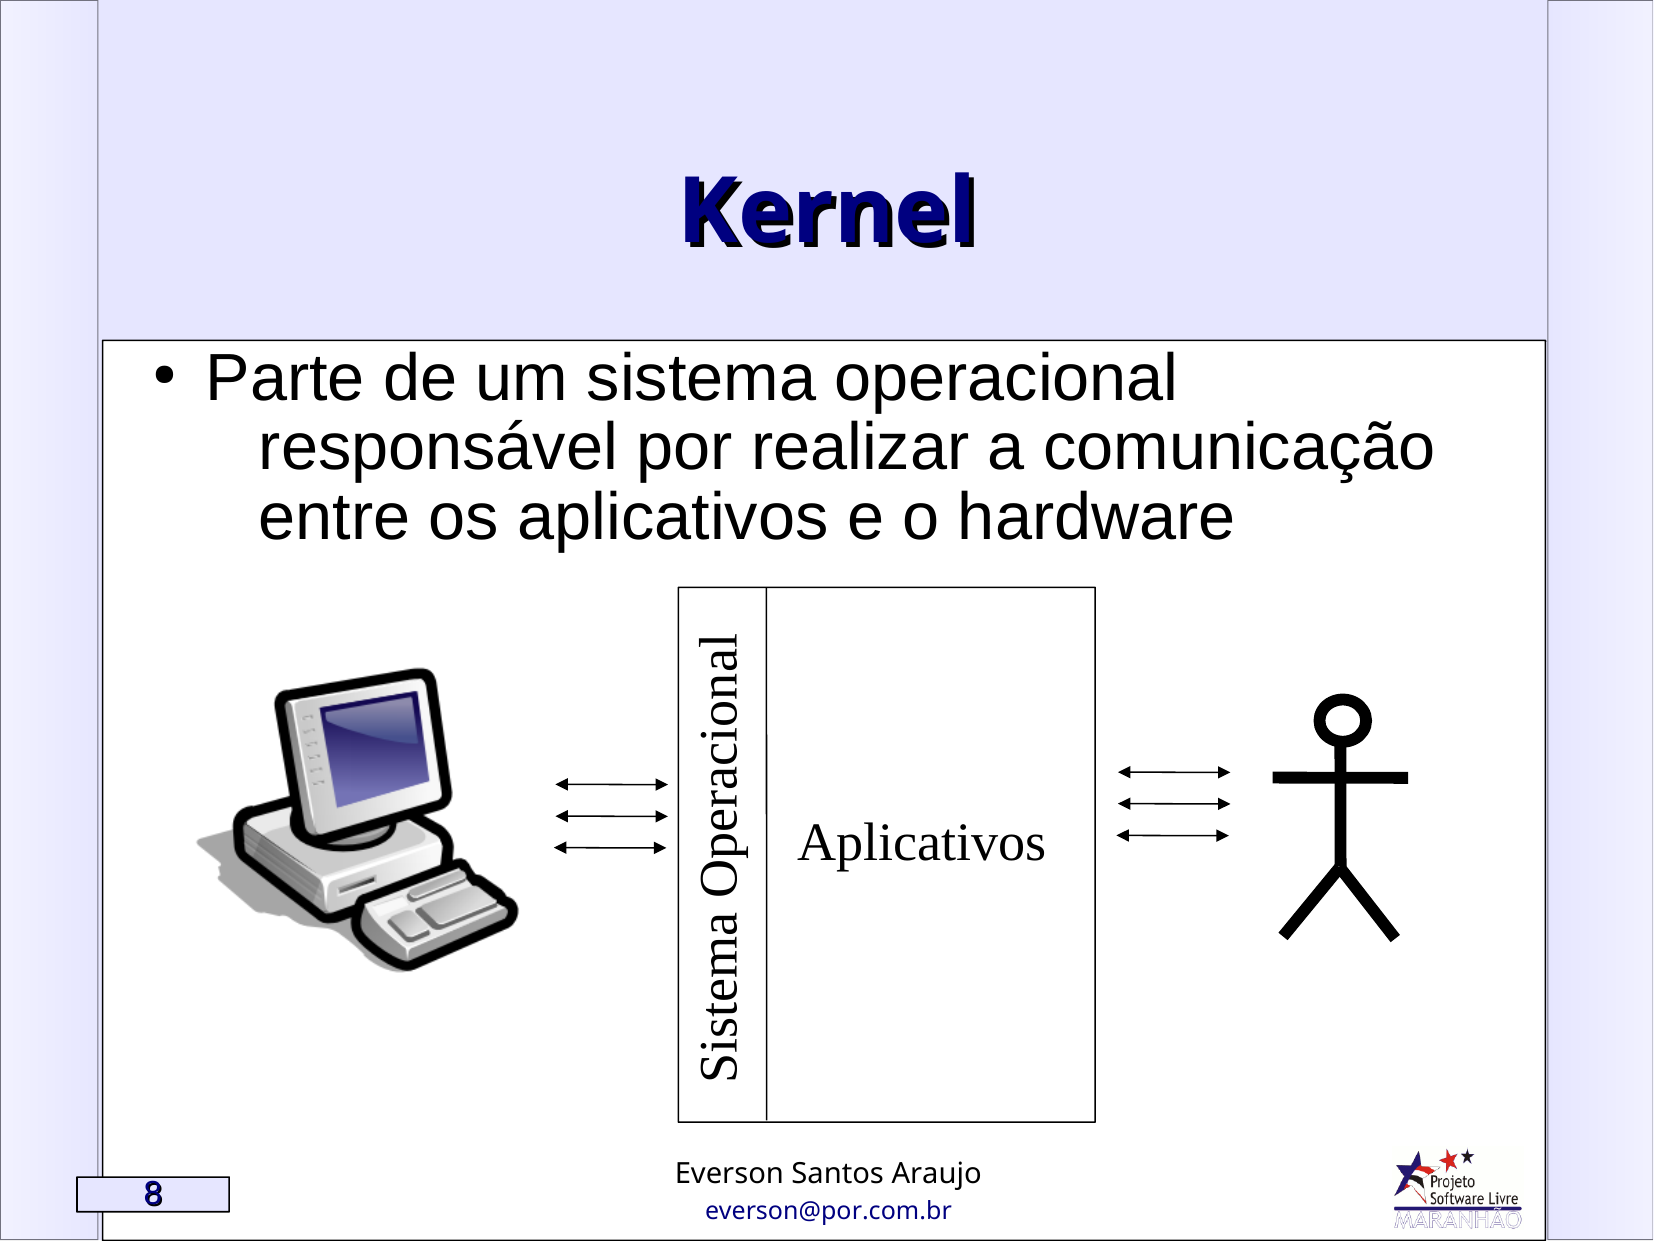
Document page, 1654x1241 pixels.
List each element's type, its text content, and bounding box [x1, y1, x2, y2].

text_box Aplicativos [797, 815, 1048, 872]
text_box Sistema Operacional [692, 632, 748, 1084]
picture [181, 654, 526, 999]
text_box Aplicativos [844, 837, 856, 858]
title Kernel [121, 102, 1534, 311]
list Parte de um sistema operacional responsável por realizar a comunicação entre os aplicativos e o hardware [117, 344, 1530, 1127]
picture [1392, 1146, 1524, 1230]
